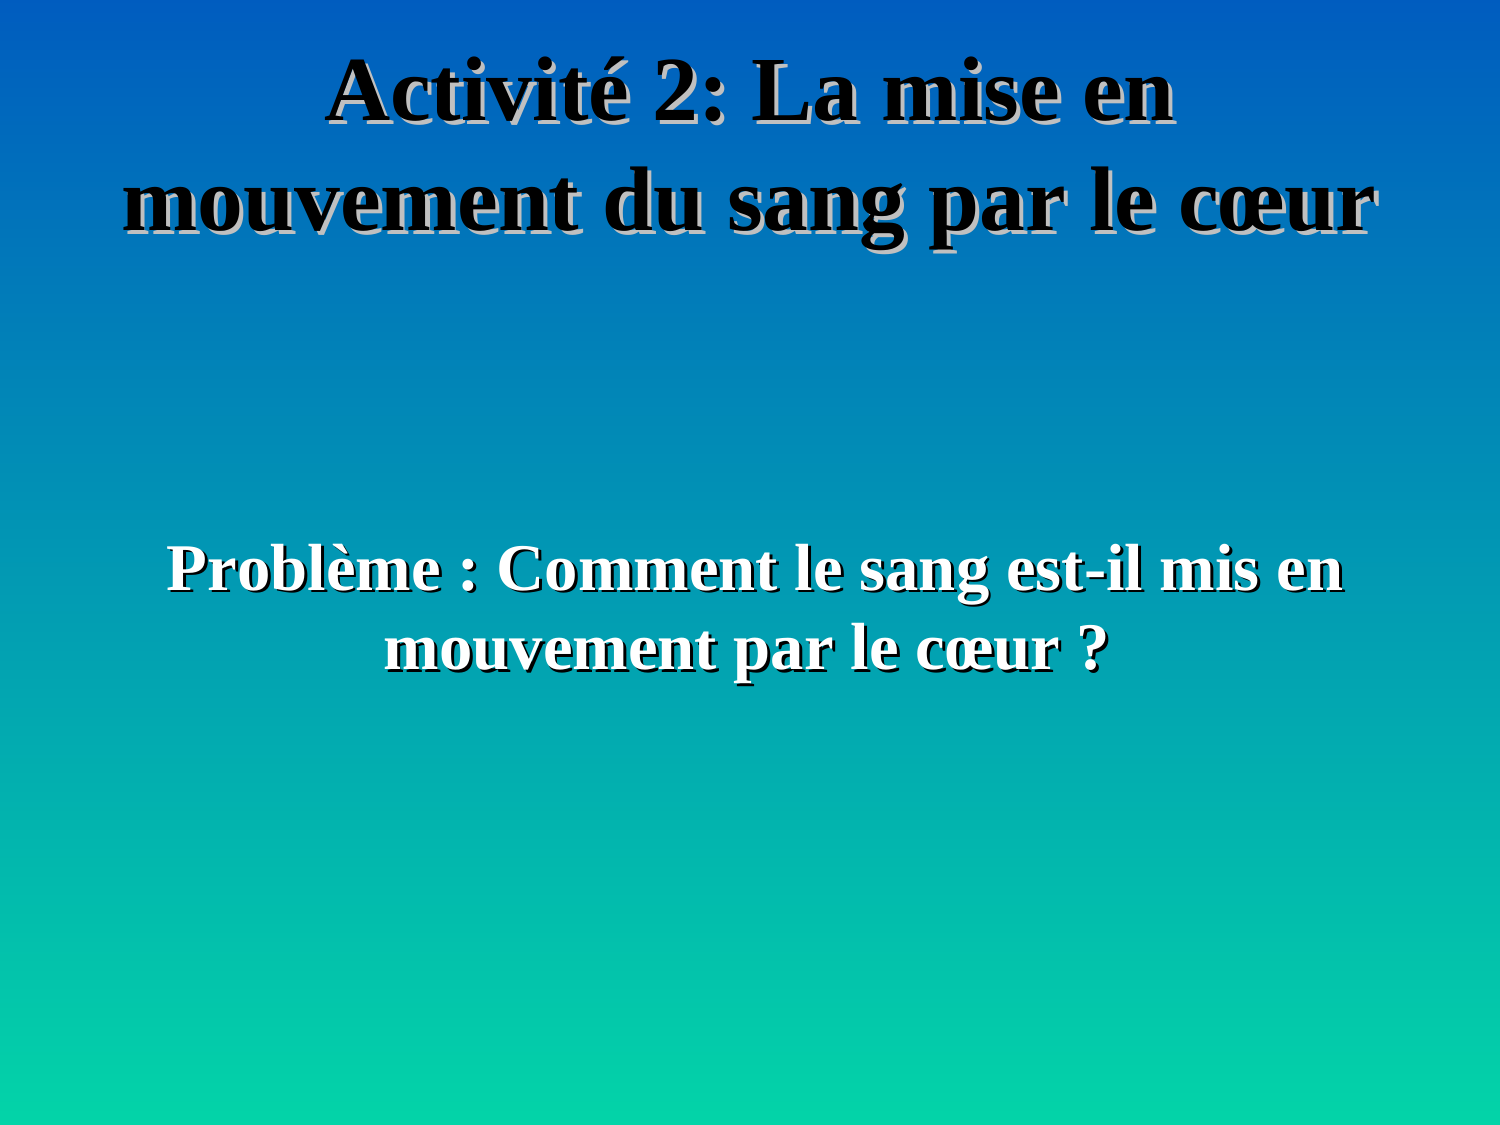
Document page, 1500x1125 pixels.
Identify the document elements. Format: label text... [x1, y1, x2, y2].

text_box Problème : Comment le sang est-il mis en mouvement par le cœur ? [140, 515, 1372, 771]
text_box Activité 2: La mise en mouvement du sang par le cœur [75, 21, 1426, 257]
